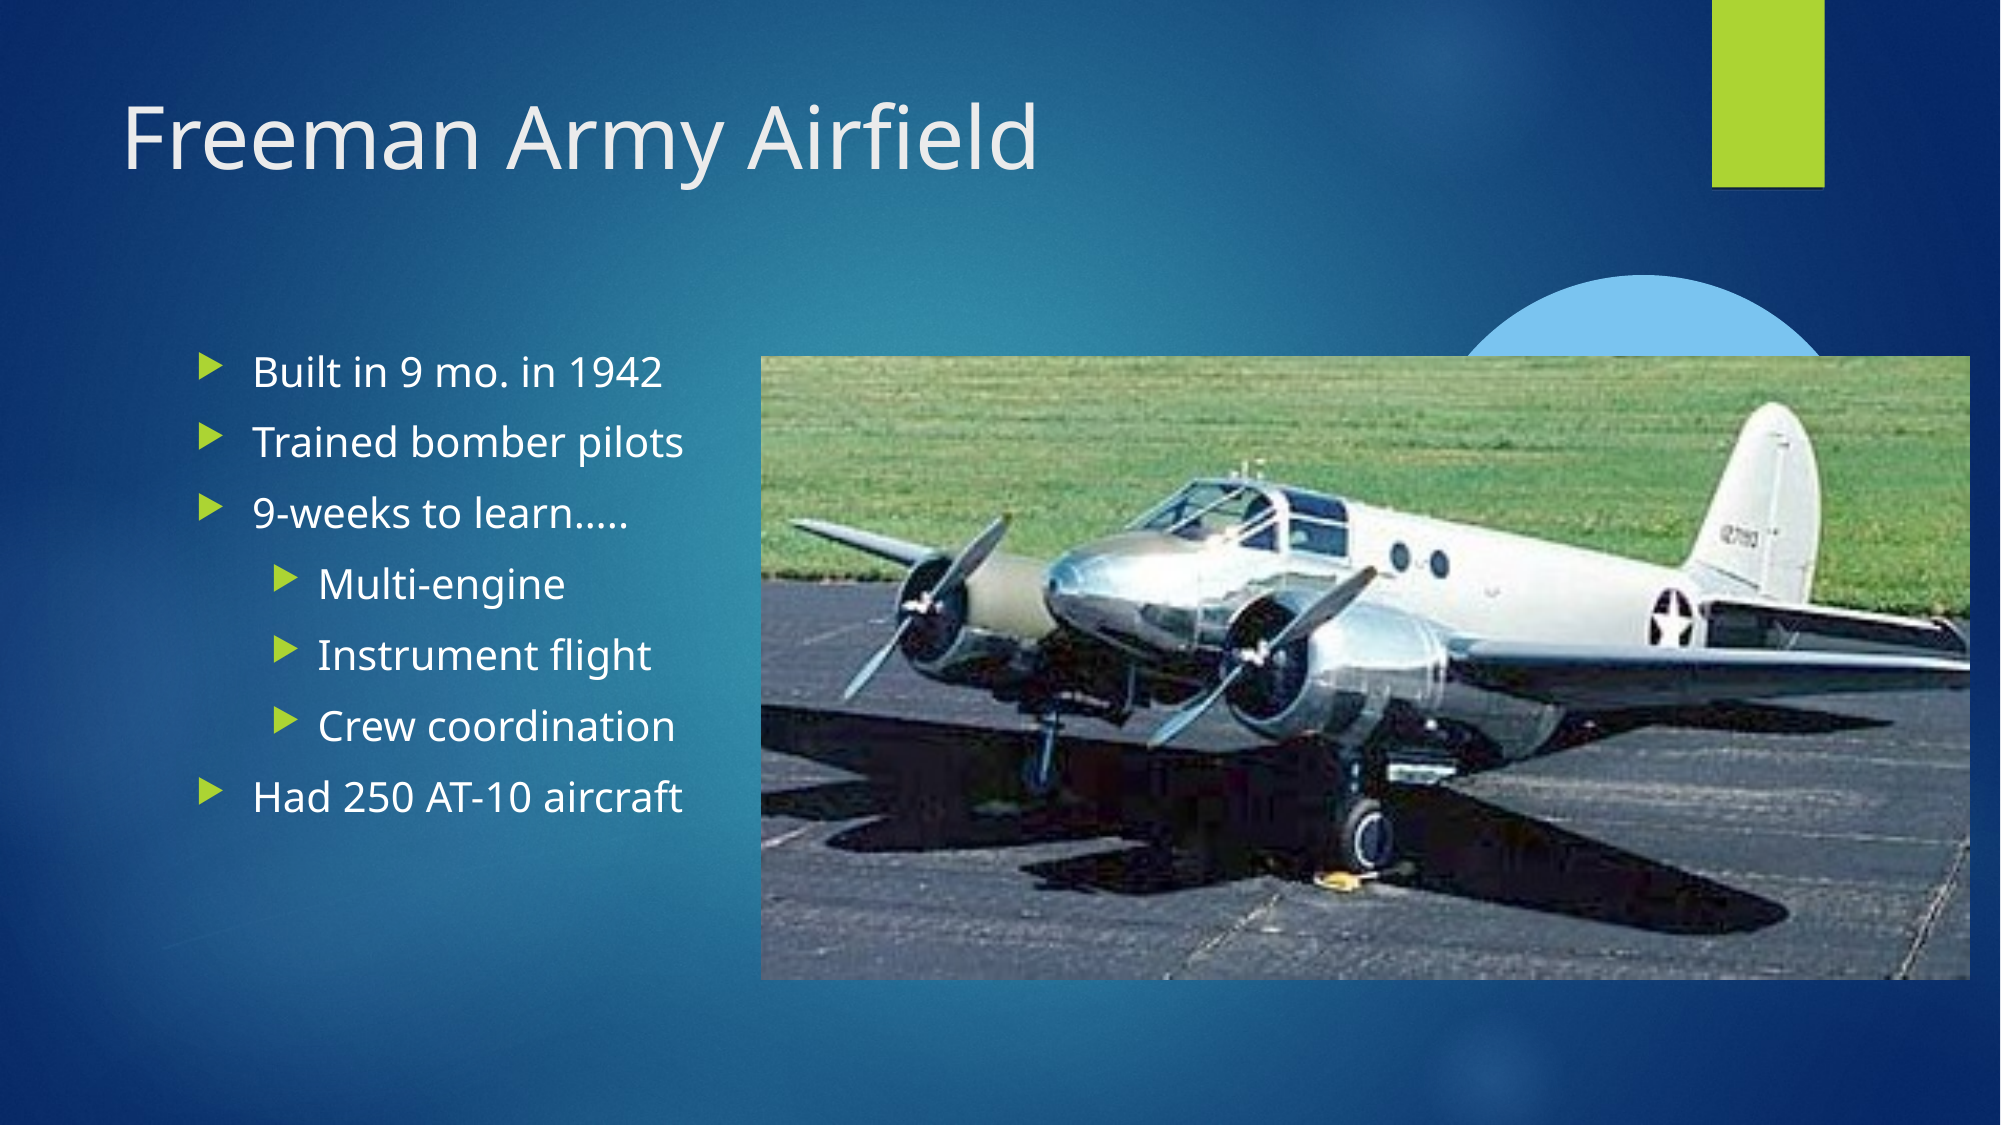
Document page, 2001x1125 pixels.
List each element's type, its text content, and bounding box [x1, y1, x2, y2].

picture [0, 0, 2001, 1125]
text_box Built in 9 mo. in 1942 Trained bomber pilots 9-weeks to learn….. Multi-engine Instrument flight Crew coordination Had 250 AT-10 aircraft [181, 337, 730, 1027]
text_box Freeman Army Airfield [105, 74, 1649, 304]
